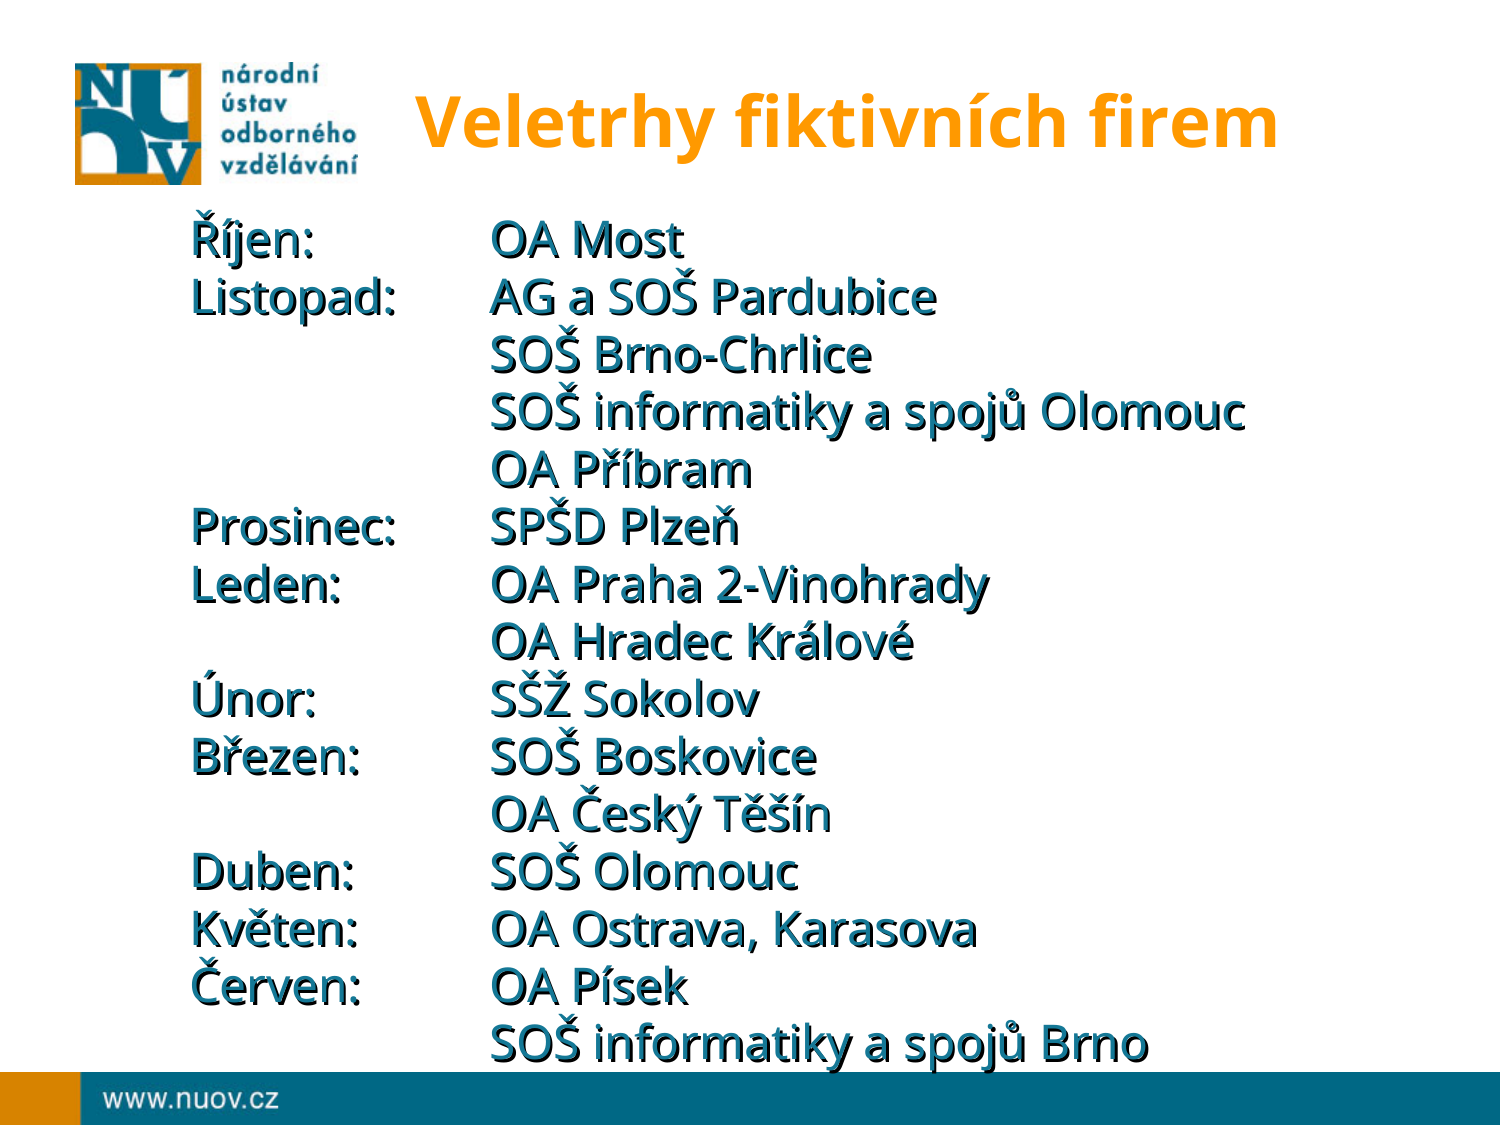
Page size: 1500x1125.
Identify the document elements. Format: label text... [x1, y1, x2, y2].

text_box [0, 1072, 1500, 1125]
text_box Říjen: OA Most Listopad: AG a SOŠ Pardubice SOŠ Brno-Chrlice SOŠ informatiky a spojů Olomouc OA Příbram Prosinec: SPŠD Plzeň Leden: OA Praha 2-Vinohrady OA Hradec Králové Únor: SŠŽ Sokolov Březen: SOŠ Boskovice OA Český Těšín Duben: SOŠ Olomouc Květen: OA Ostrava, Karasova Červen: OA Písek SOŠ informatiky a spojů Brno [174, 200, 1375, 1078]
title Veletrhy fiktivních firem [399, 24, 1500, 213]
text_box [75, 62, 358, 185]
